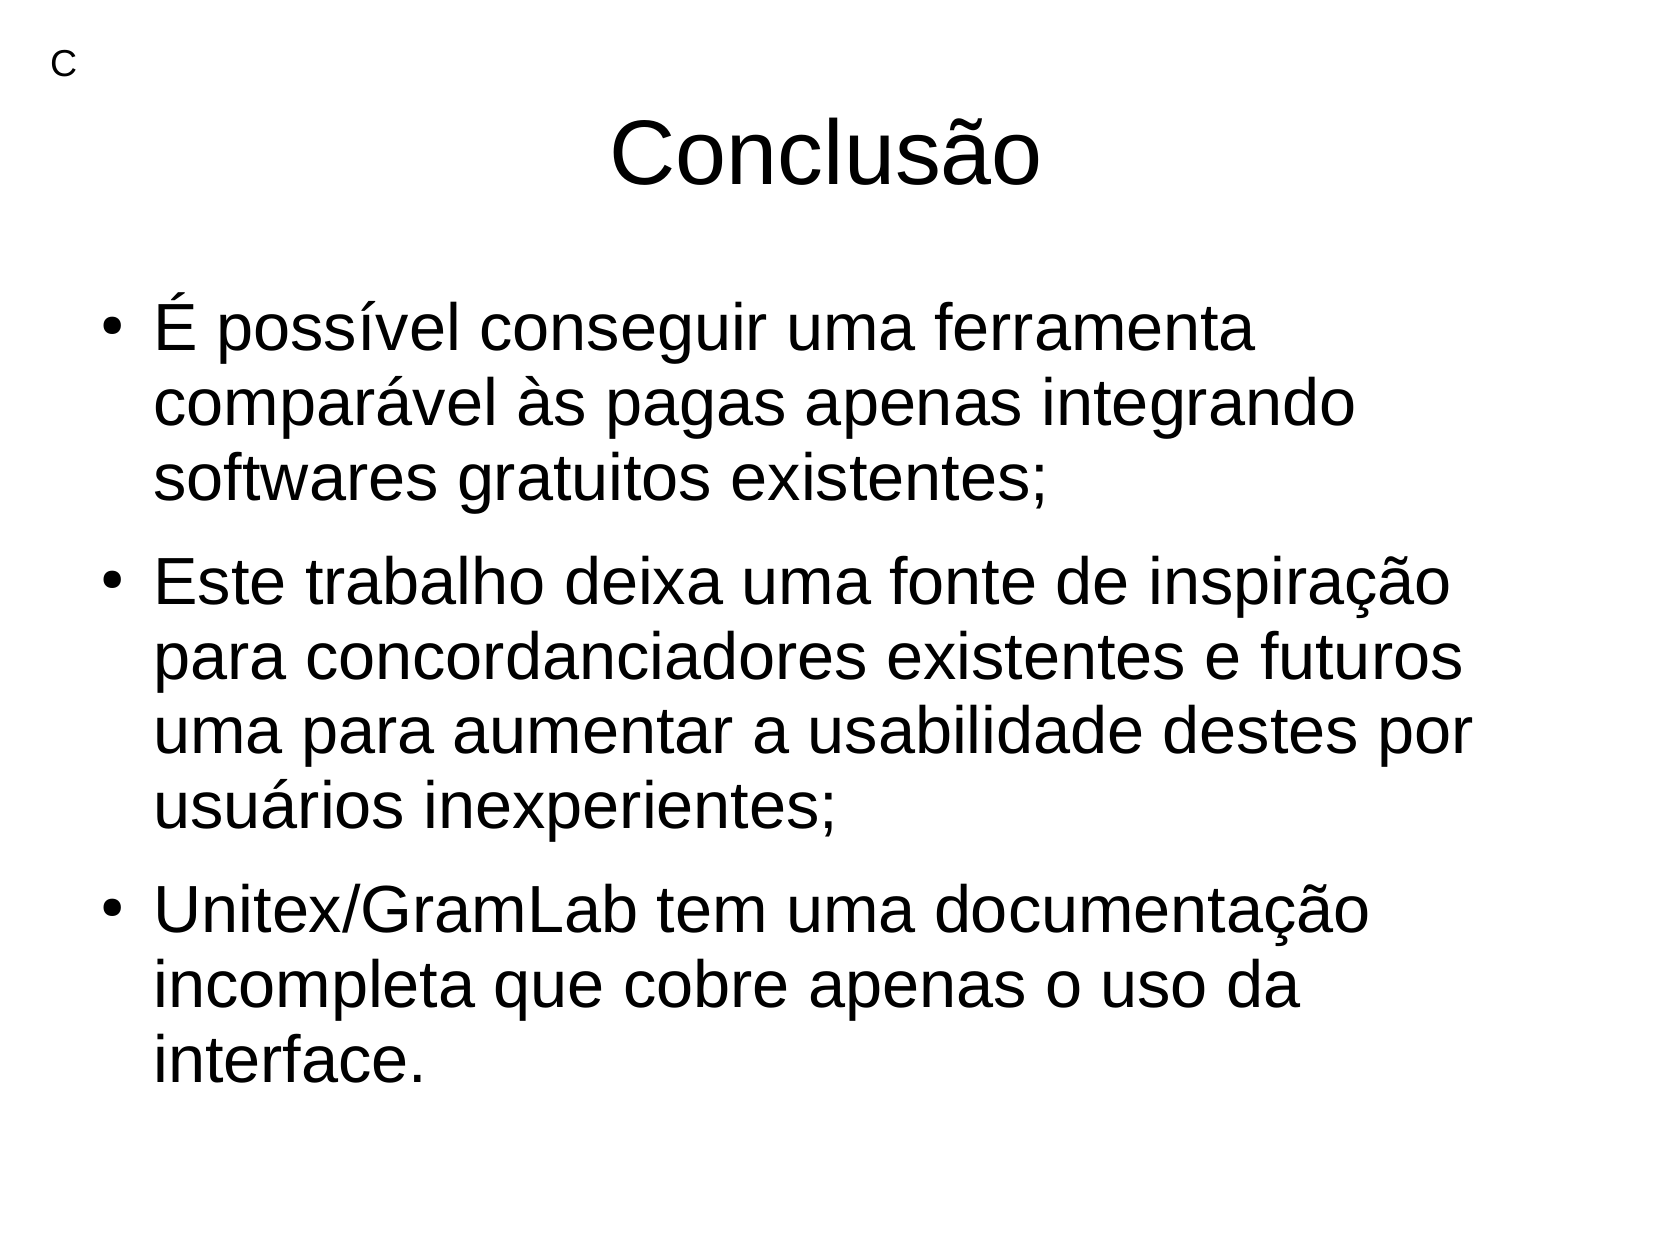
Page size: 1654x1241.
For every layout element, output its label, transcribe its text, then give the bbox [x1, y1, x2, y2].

list É possível conseguir uma ferramenta comparável às pagas apenas integrando softwares gratuitos existentes; Este trabalho deixa uma fonte de inspiração para concordanciadores existentes e futuros uma para aumentar a usabilidade destes por usuários inexperientes; Unitex/GramLab tem uma documentação incompleta que cobre apenas o uso da interface. [82, 290, 1571, 1193]
title Conclusão [82, 49, 1571, 257]
text_box C [35, 35, 93, 93]
